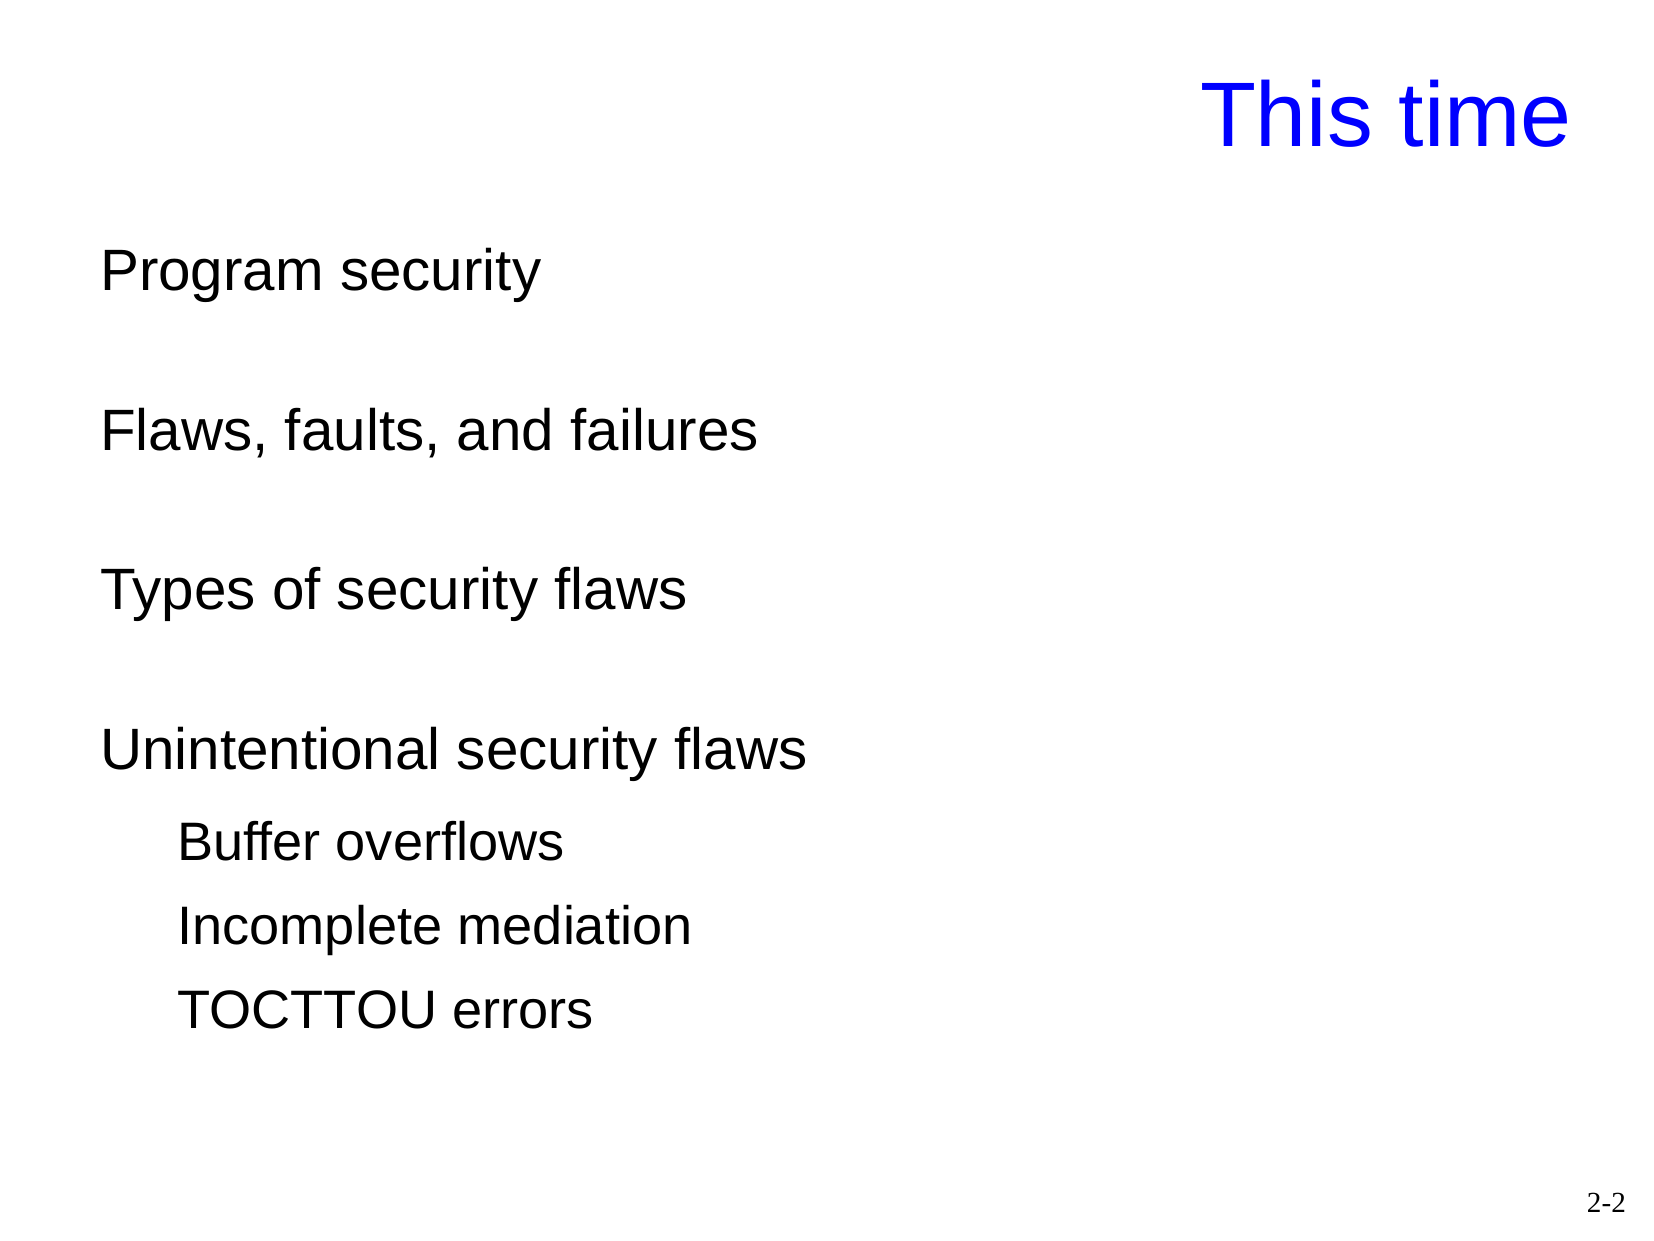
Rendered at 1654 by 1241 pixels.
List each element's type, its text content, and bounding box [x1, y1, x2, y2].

title This time [84, 18, 1573, 211]
list Program security Flaws, faults, and failures Types of security flaws Unintentional security flaws Buffer overflows Incomplete mediation TOCTTOU errors [82, 237, 1571, 1156]
